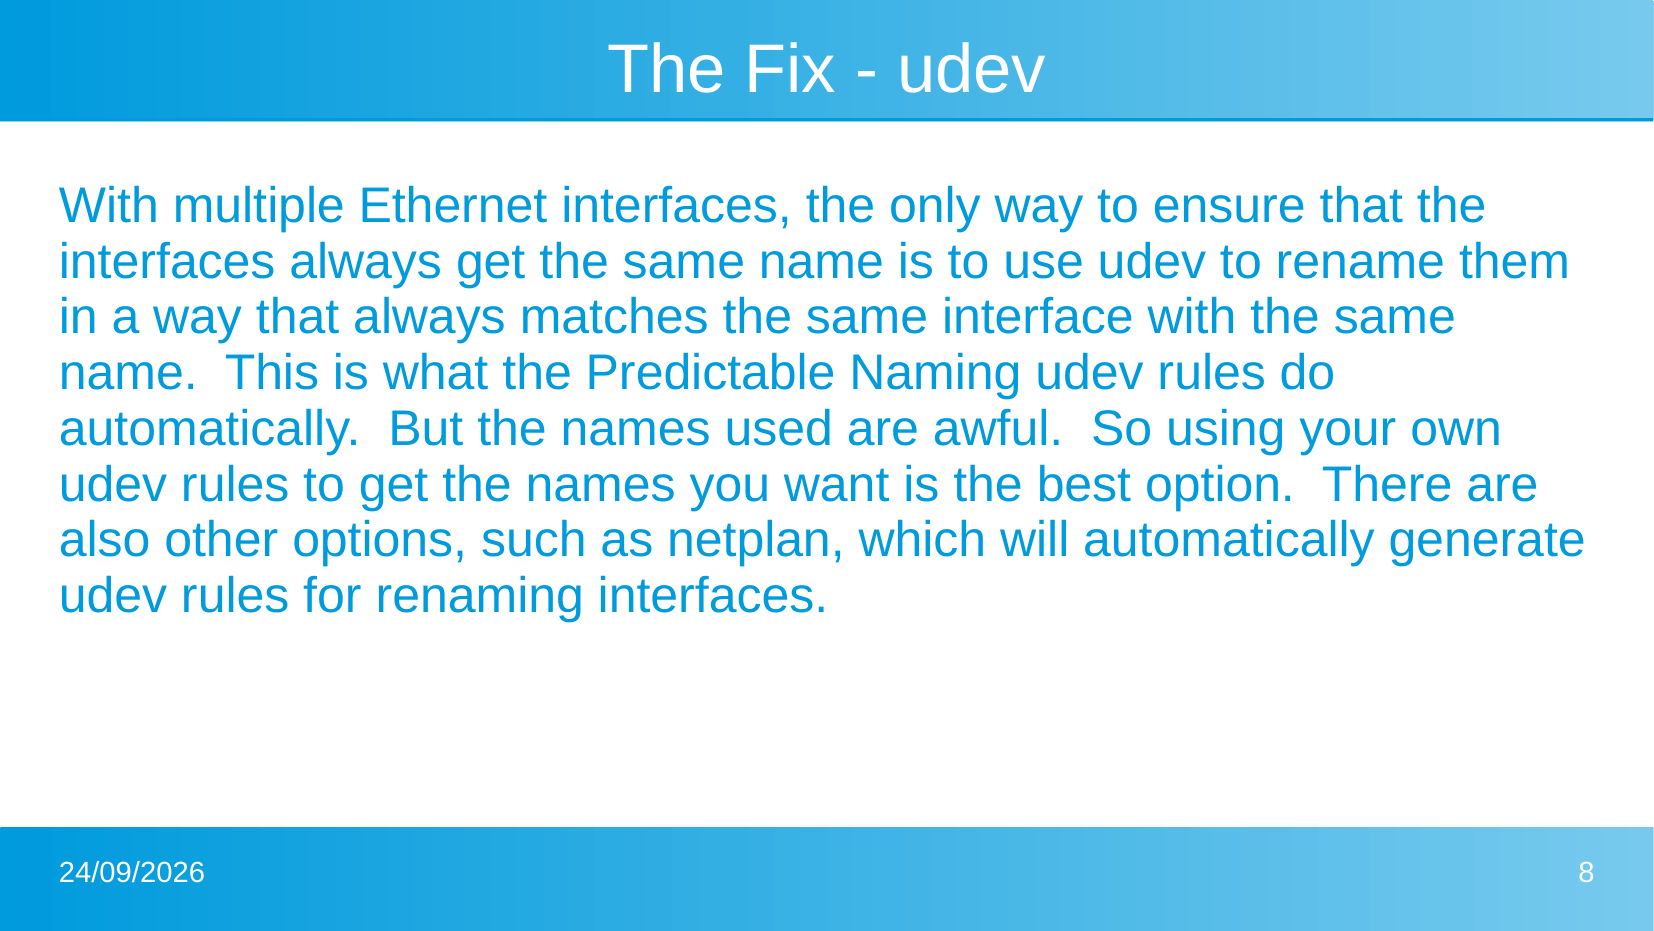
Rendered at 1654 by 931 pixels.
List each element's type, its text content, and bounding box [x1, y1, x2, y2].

list With multiple Ethernet interfaces, the only way to ensure that the interfaces always get the same name is to use udev to rename them in a way that always matches the same interface with the same name. This is what the Predictable Naming udev rules do automatically. But the names used are awful. So using your own udev rules to get the names you want is the best option. There are also other options, such as netplan, which will automatically generate udev rules for renaming interfaces. [59, 177, 1595, 768]
title The Fix - udev [59, 29, 1595, 108]
